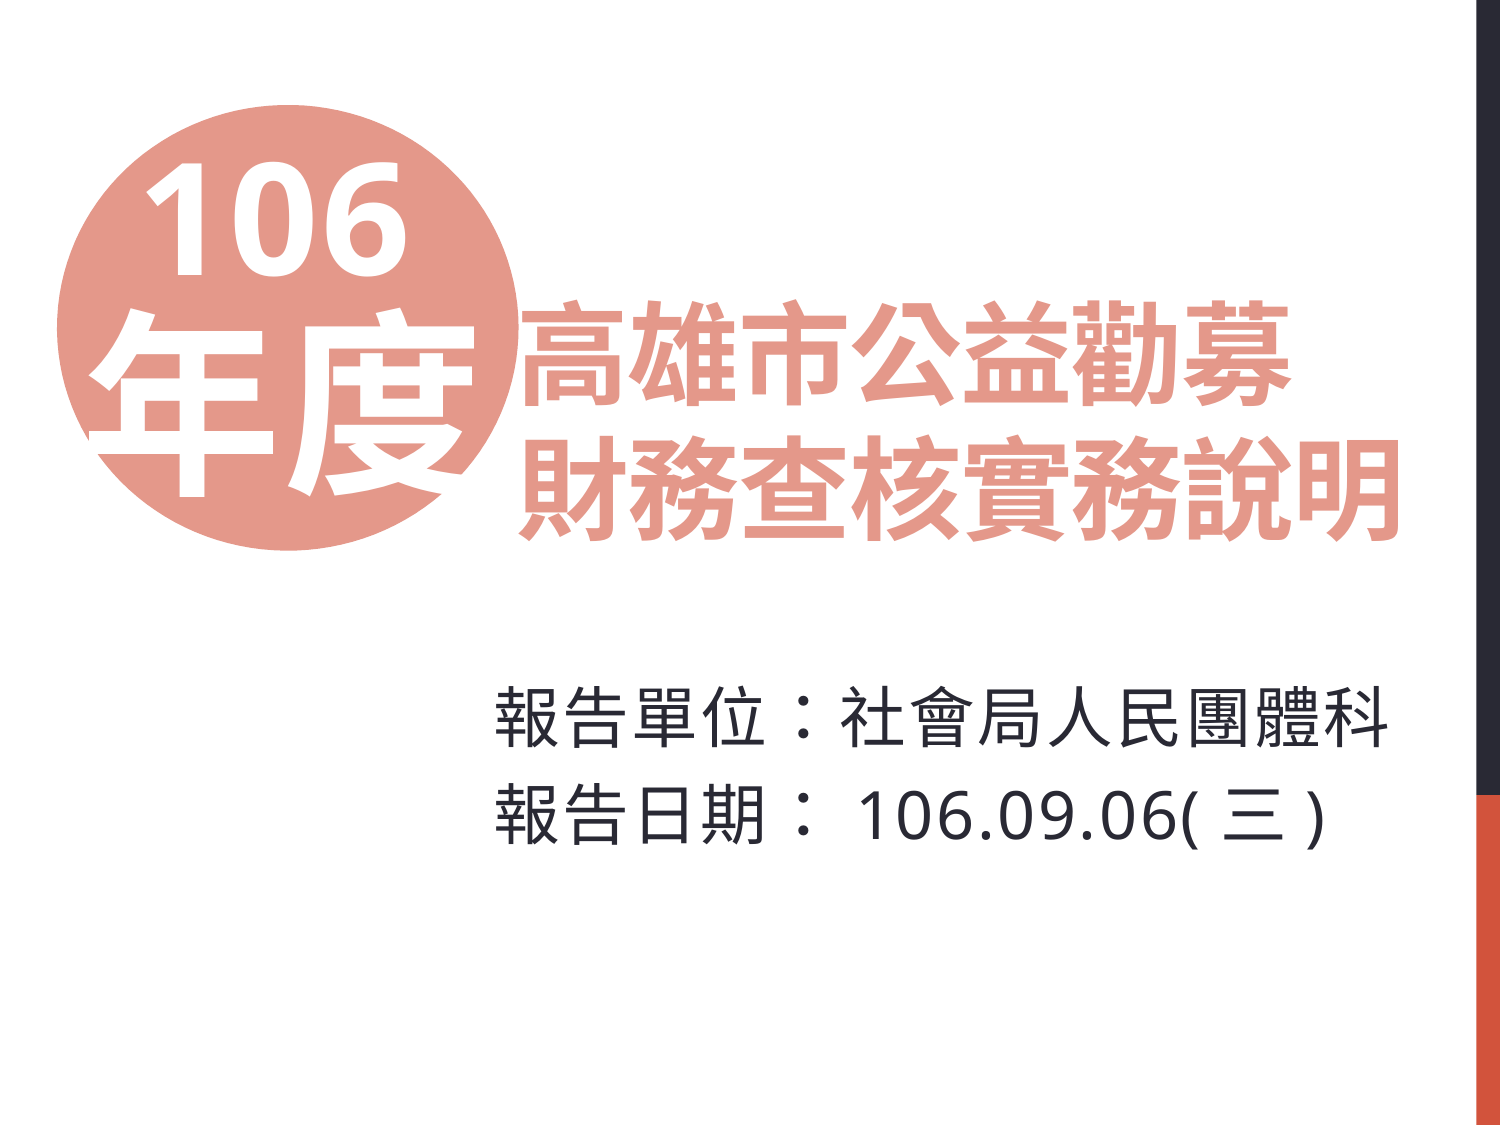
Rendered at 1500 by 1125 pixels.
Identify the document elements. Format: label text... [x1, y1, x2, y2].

text_box 106 [122, 111, 500, 271]
text_box [500, 240, 511, 271]
subtitle 報告單位：社會局人民團體科 報告日期：106.09.06(三) [478, 668, 1461, 941]
title 高雄市公益勸募 財務查核實務說明 [547, 276, 1500, 519]
text_box [234, 104, 341, 111]
text_box [193, 531, 383, 551]
text_box 年度 [66, 271, 547, 531]
text_box [56, 172, 122, 390]
